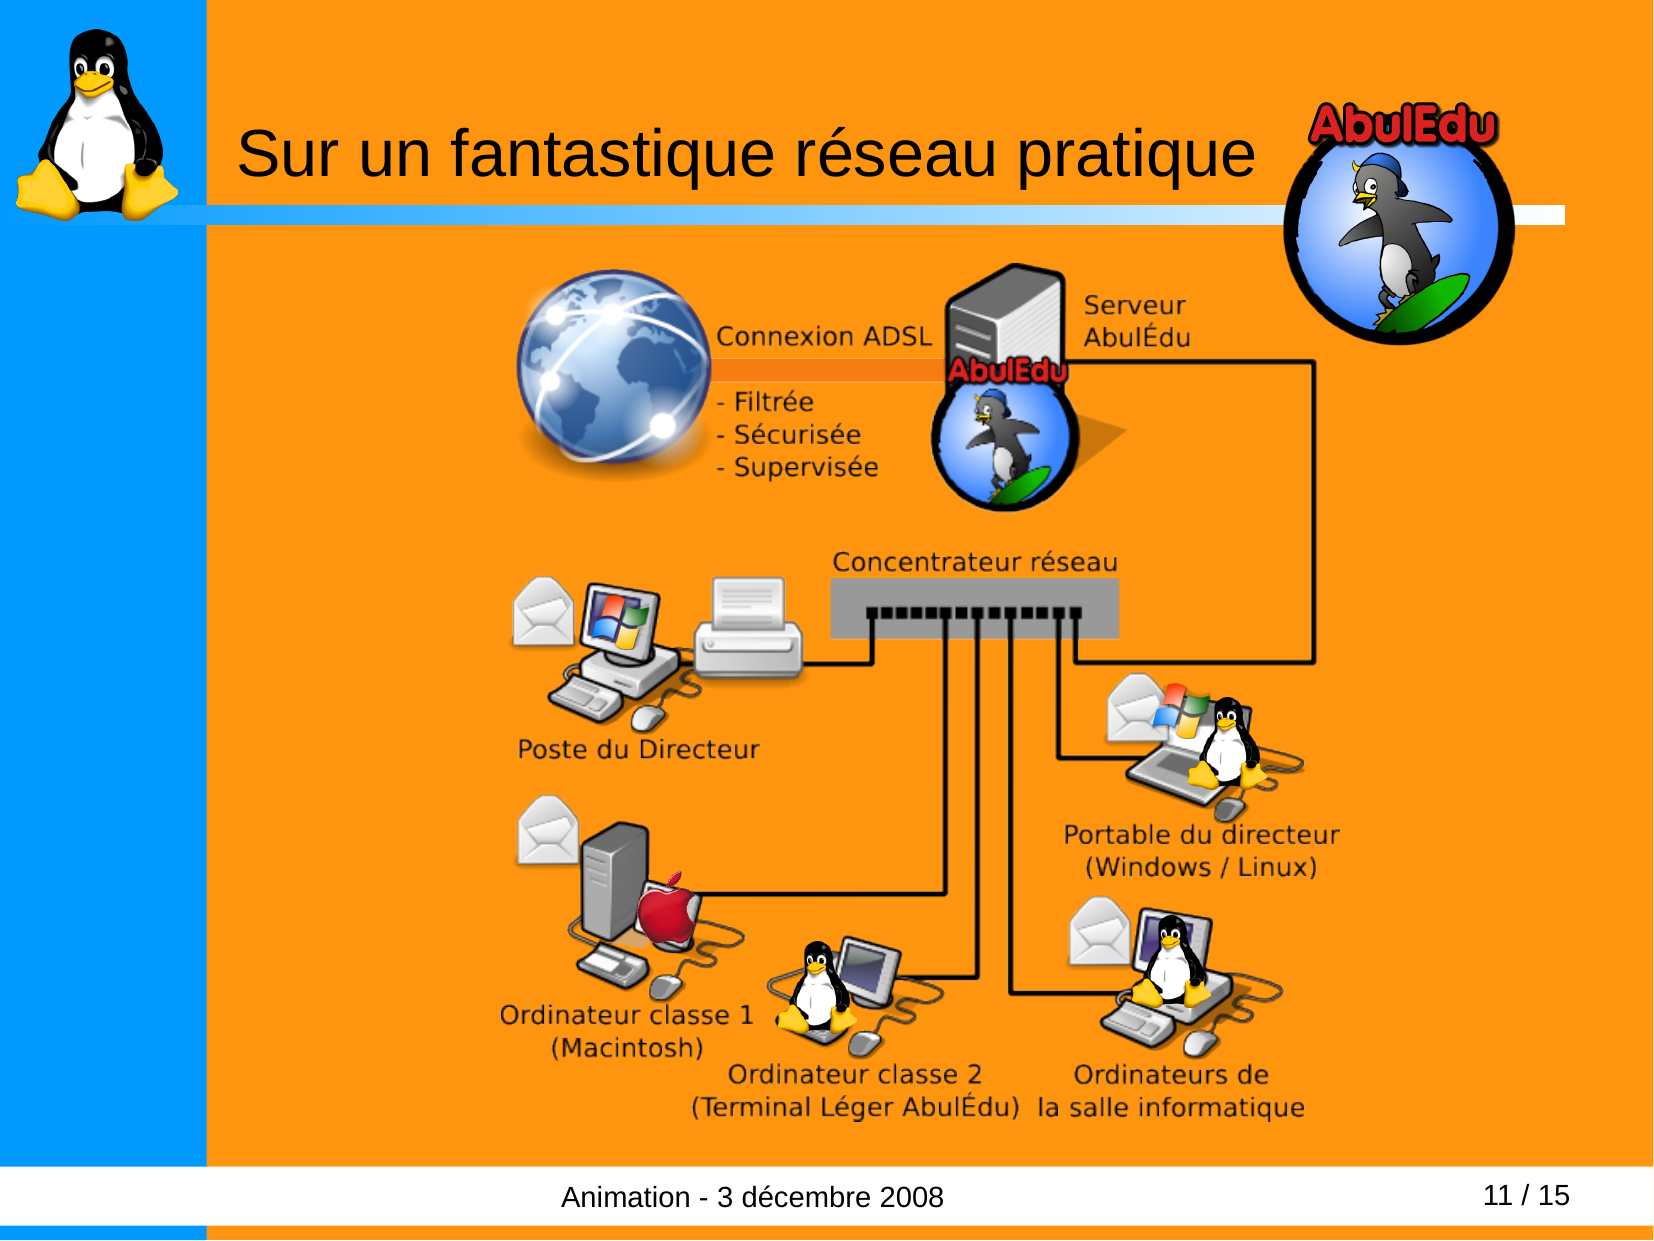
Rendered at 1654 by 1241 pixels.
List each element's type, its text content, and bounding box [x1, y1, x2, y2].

picture [501, 88, 1536, 1123]
picture [16, 29, 178, 221]
title Sur un fantastique réseau pratique [236, 49, 1571, 257]
